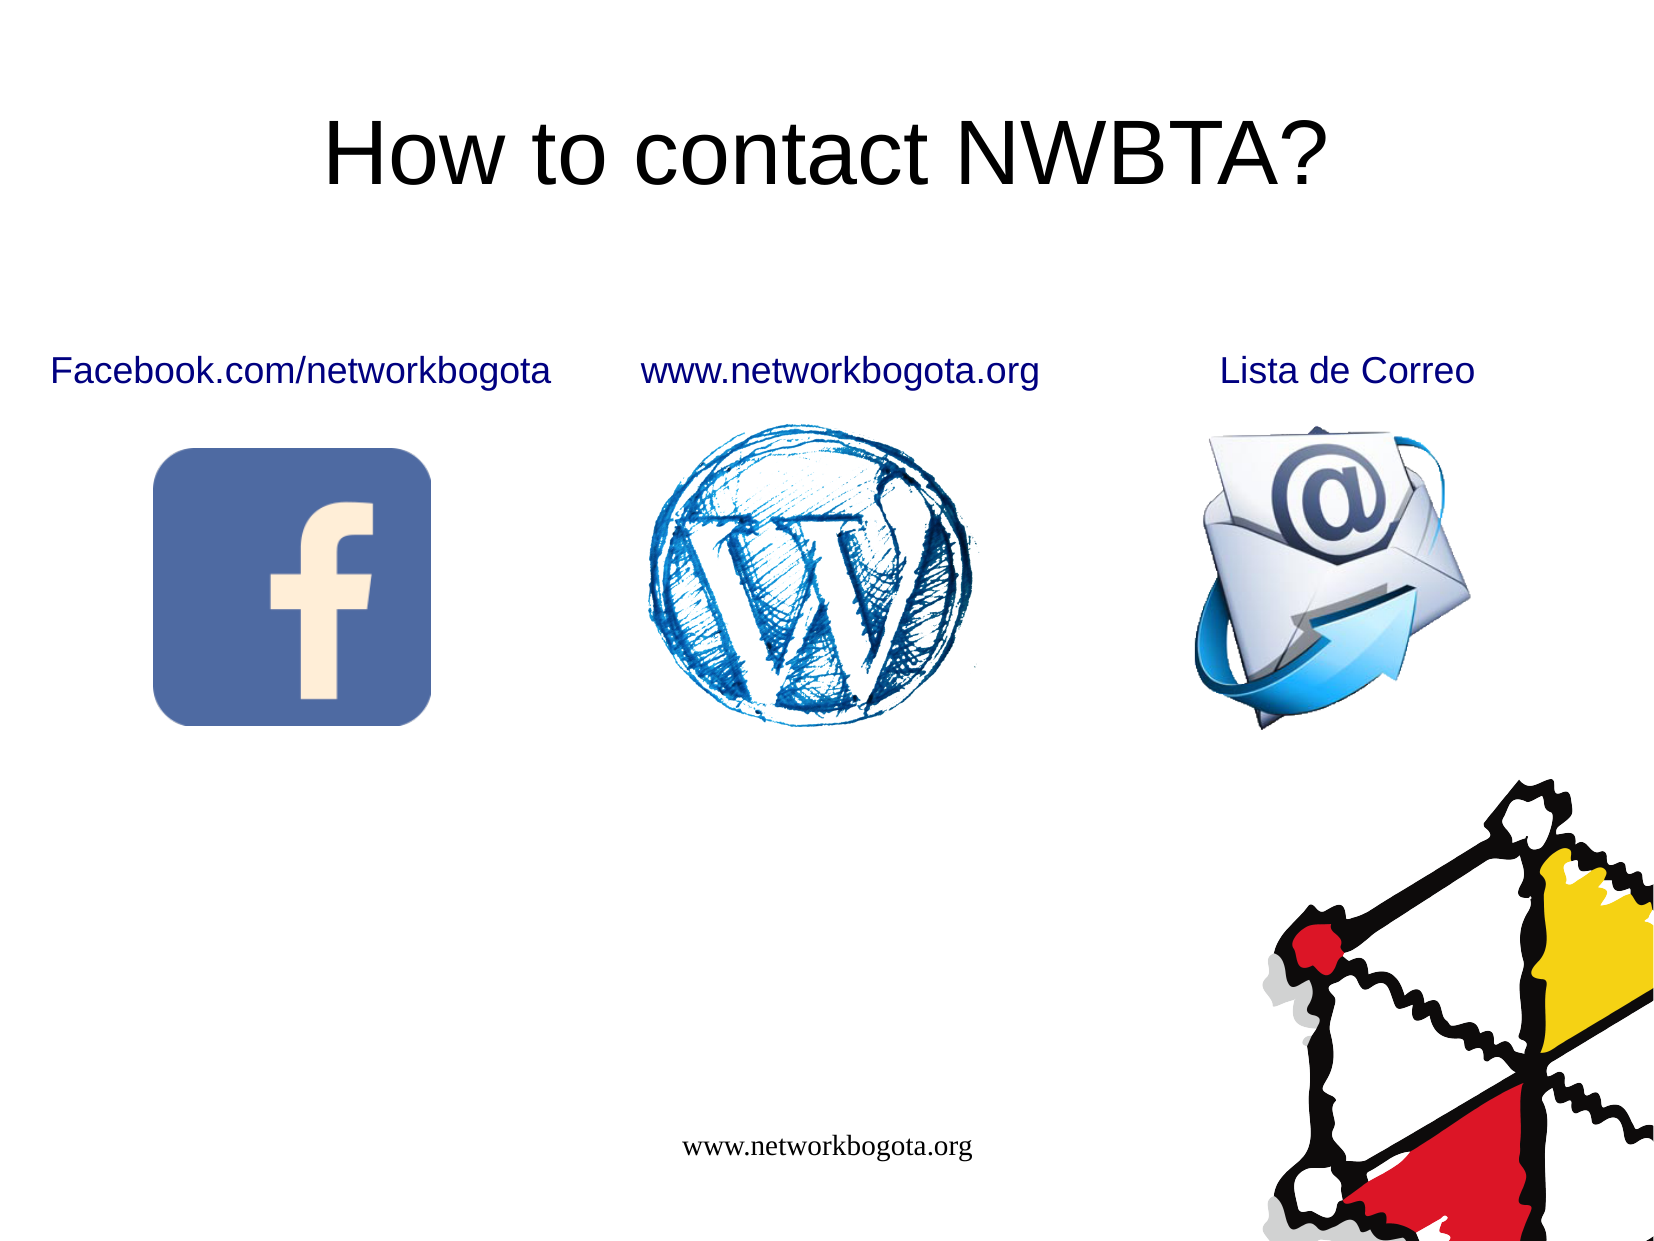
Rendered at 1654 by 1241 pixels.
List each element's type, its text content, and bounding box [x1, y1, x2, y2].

picture [1146, 779, 1654, 1241]
title How to contact NWBTA? [82, 49, 1571, 257]
text_box Lista de Correo [1204, 342, 1560, 400]
picture [153, 448, 431, 726]
text_box www.networkbogota.org [625, 342, 1075, 414]
picture [639, 414, 981, 740]
text_box Facebook.com/networkbogota [35, 342, 603, 400]
picture [1157, 389, 1511, 745]
